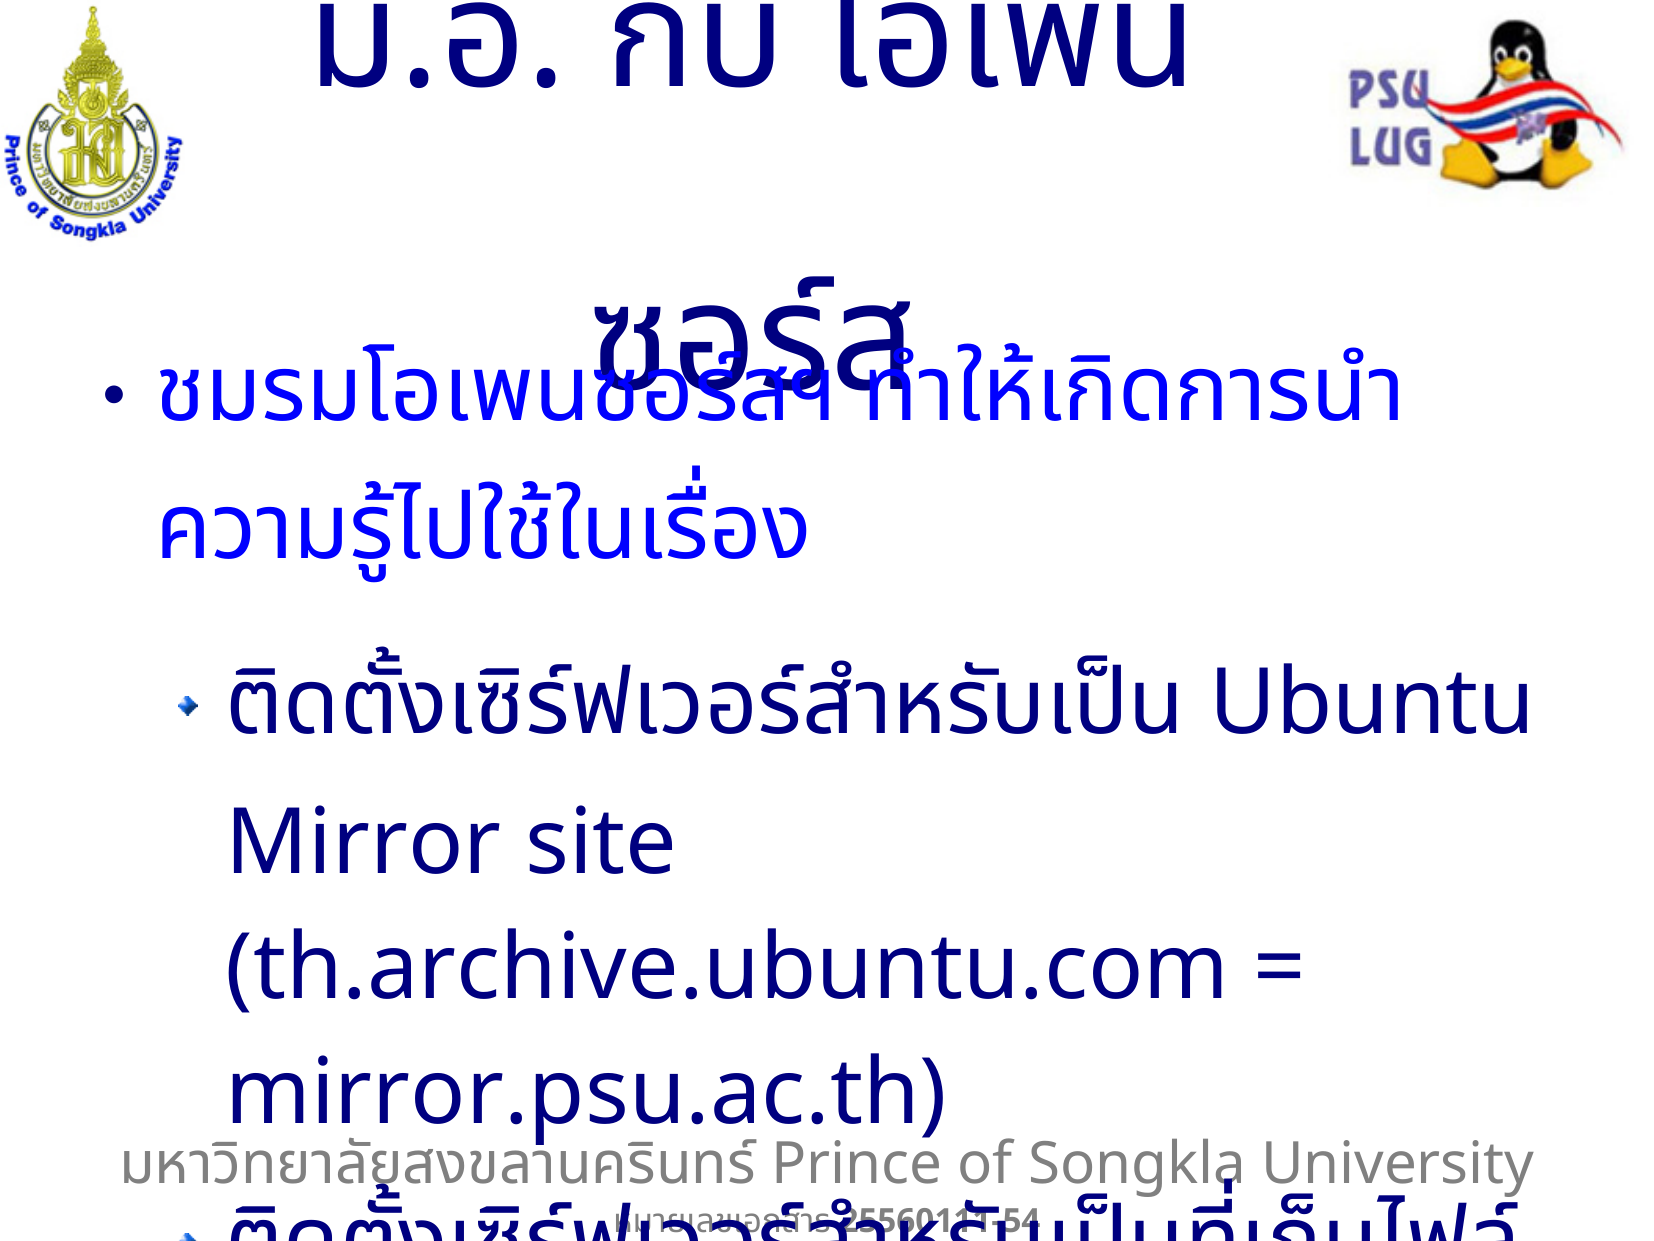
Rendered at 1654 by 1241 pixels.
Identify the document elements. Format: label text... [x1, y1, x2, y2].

title ม.อ. กับ โอเพนซอร์ส [206, 0, 1299, 322]
picture [1328, 10, 1642, 207]
list ชมรมโอเพนซอร์สฯ ทำให้เกิดการนำความรู้ไปใช้ในเรื่อง ติดตั้งเซิร์ฟเวอร์สำหรับเป็น Ubuntu Mirror site (th.archive.ubuntu.com = mirror.psu.ac.th) ติดตั้งเซิร์ฟเวอร์สำหรับเป็นที่เก็บไฟล์โอเพนซอร์สและฟรีแวร์ (ftp.psu.ac.th) คิดว่าน่าจะอีกมากมายนะ [84, 322, 1573, 1123]
picture [0, 0, 185, 247]
picture [178, 1233, 198, 1241]
